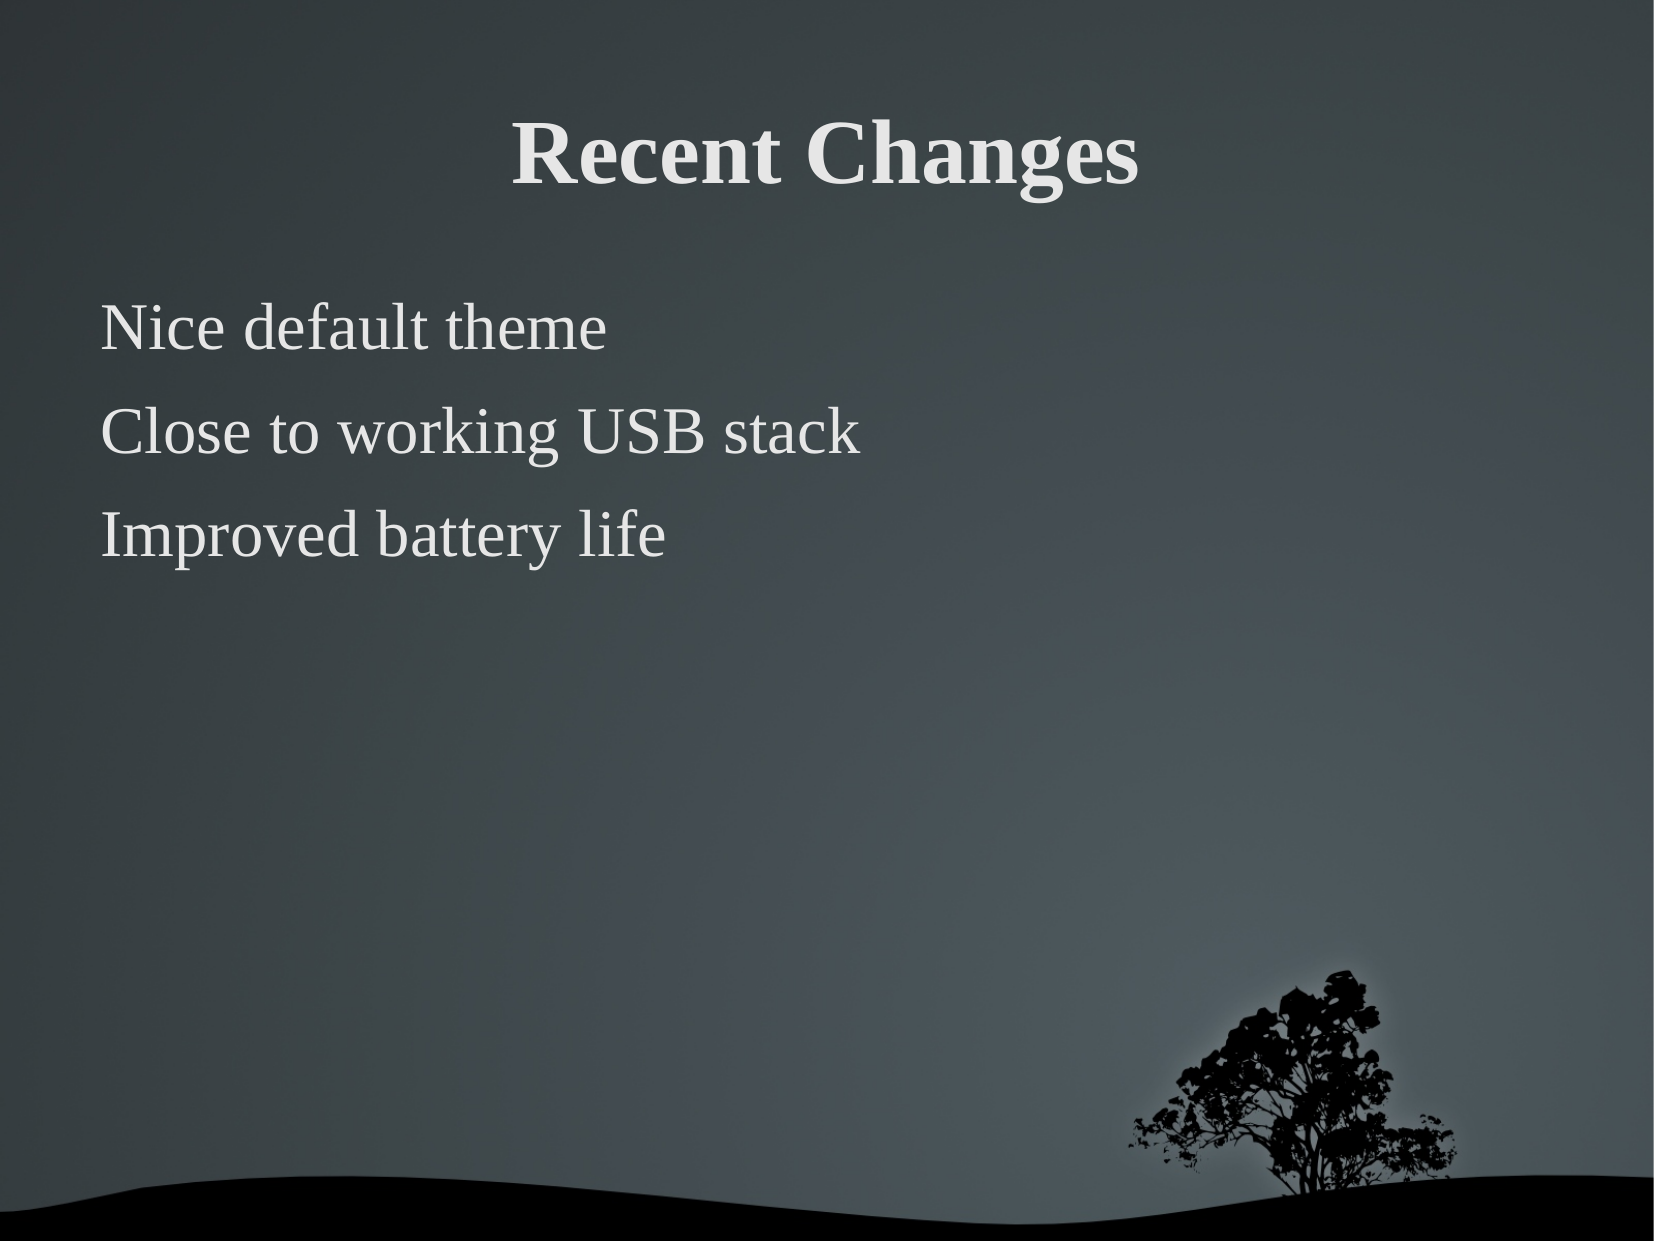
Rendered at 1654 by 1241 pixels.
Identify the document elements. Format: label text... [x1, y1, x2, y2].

list Nice default theme Close to working USB stack Improved battery life [82, 290, 1571, 1094]
title Recent Changes [82, 56, 1571, 250]
picture [0, 0, 1654, 1241]
